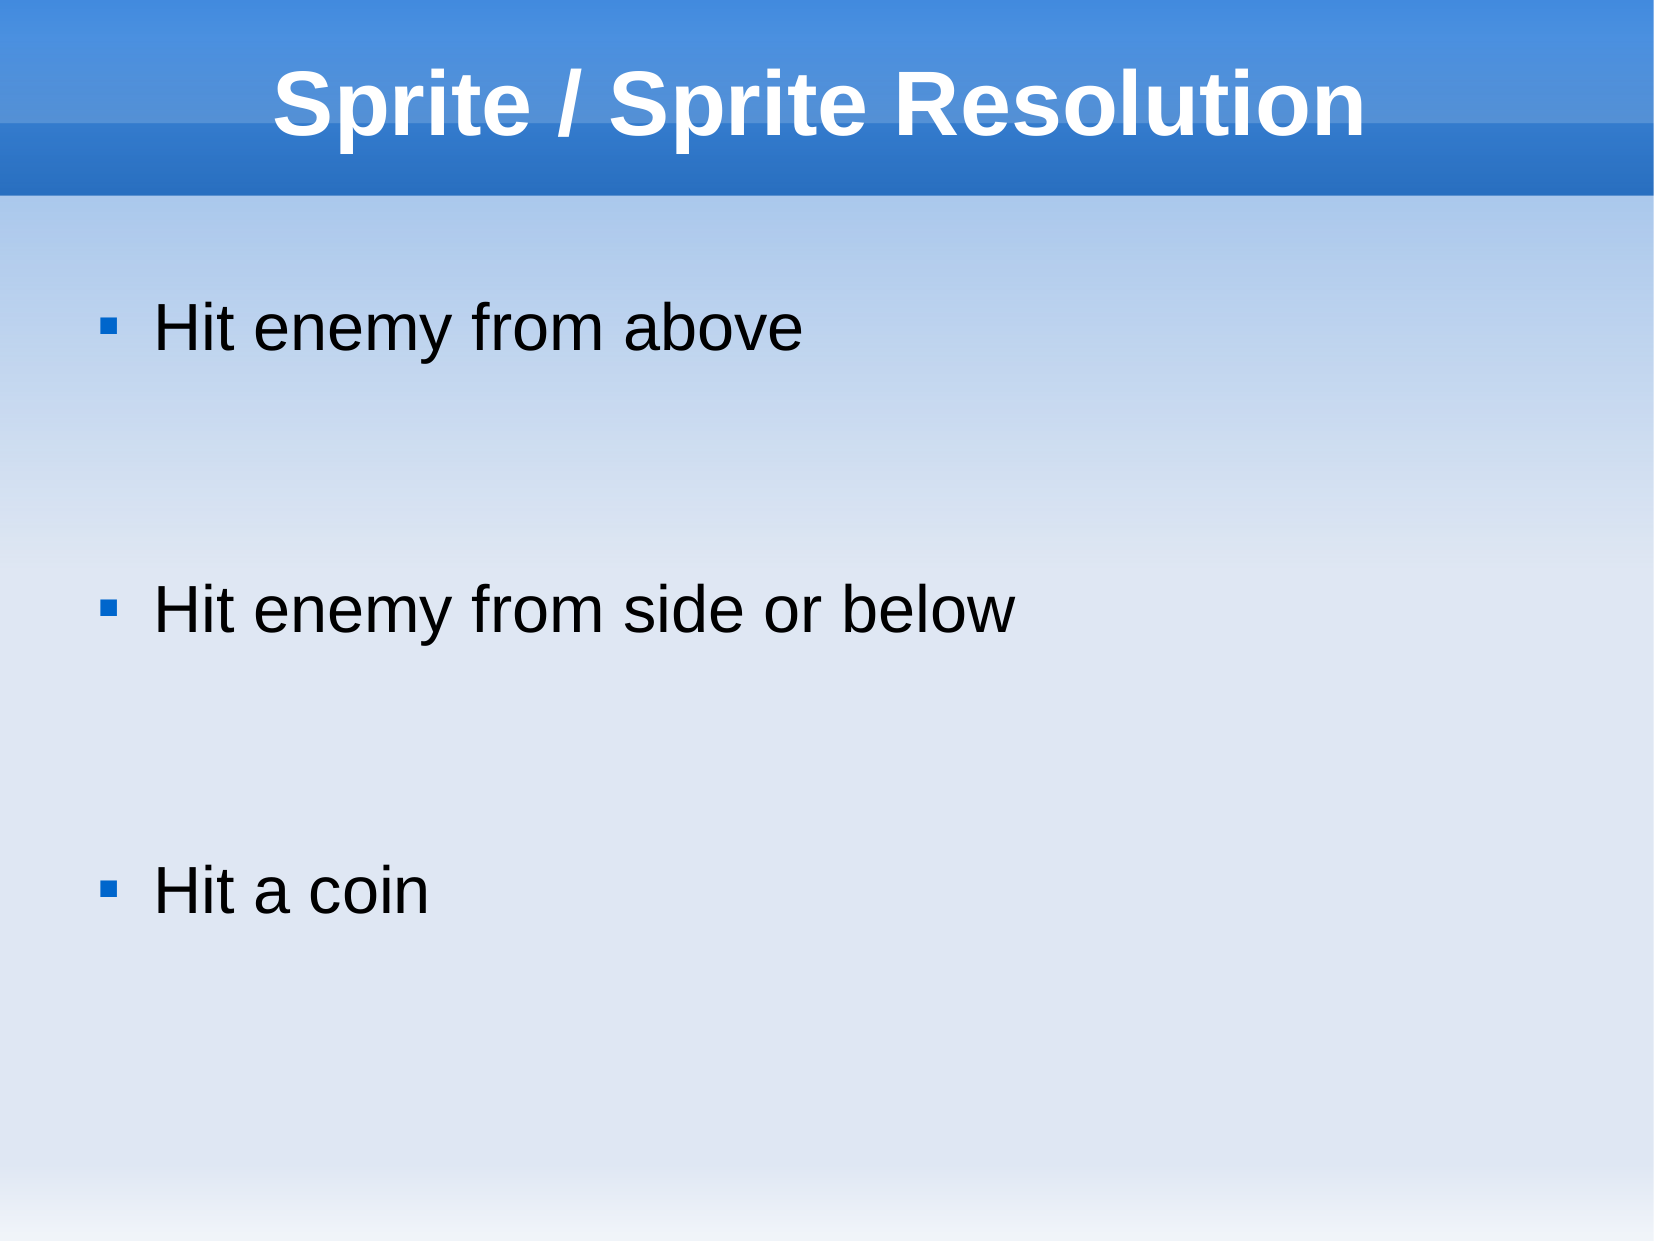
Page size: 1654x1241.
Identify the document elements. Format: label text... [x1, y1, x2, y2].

title Sprite / Sprite Resolution [76, 0, 1565, 208]
list Hit enemy from above Hit enemy from side or below Hit a coin [82, 290, 1571, 1109]
picture [0, 0, 1654, 1241]
